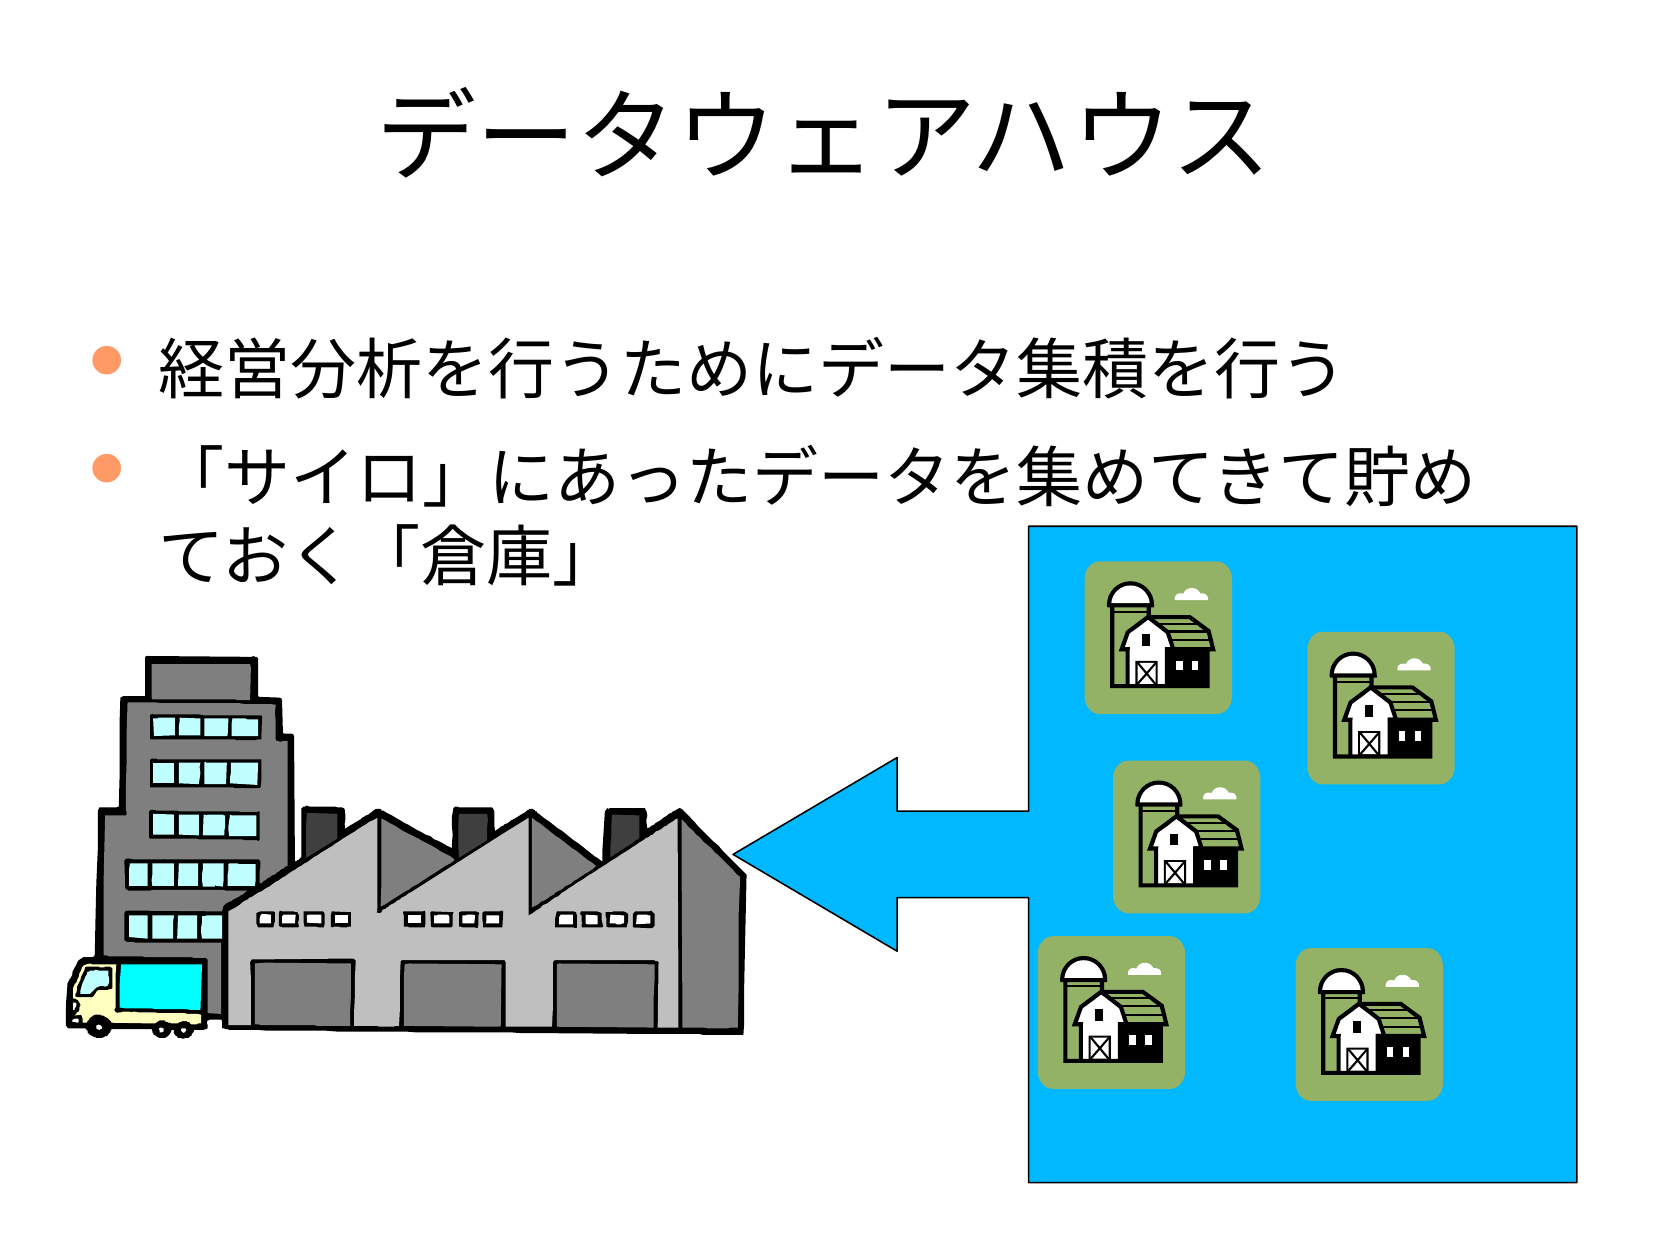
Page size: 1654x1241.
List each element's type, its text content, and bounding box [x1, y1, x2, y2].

title データウェアハウス [118, 29, 1531, 237]
picture [65, 655, 750, 1042]
list 経営分析を行うためにデータ集積を行う 「サイロ」にあったデータを集めてきて貯めておく「倉庫」 [76, 327, 1524, 597]
picture [1085, 562, 1231, 713]
text_box [750, 526, 1577, 1183]
picture [1296, 949, 1442, 1100]
picture [1114, 761, 1260, 913]
picture [1039, 937, 1184, 1088]
picture [1308, 633, 1454, 784]
